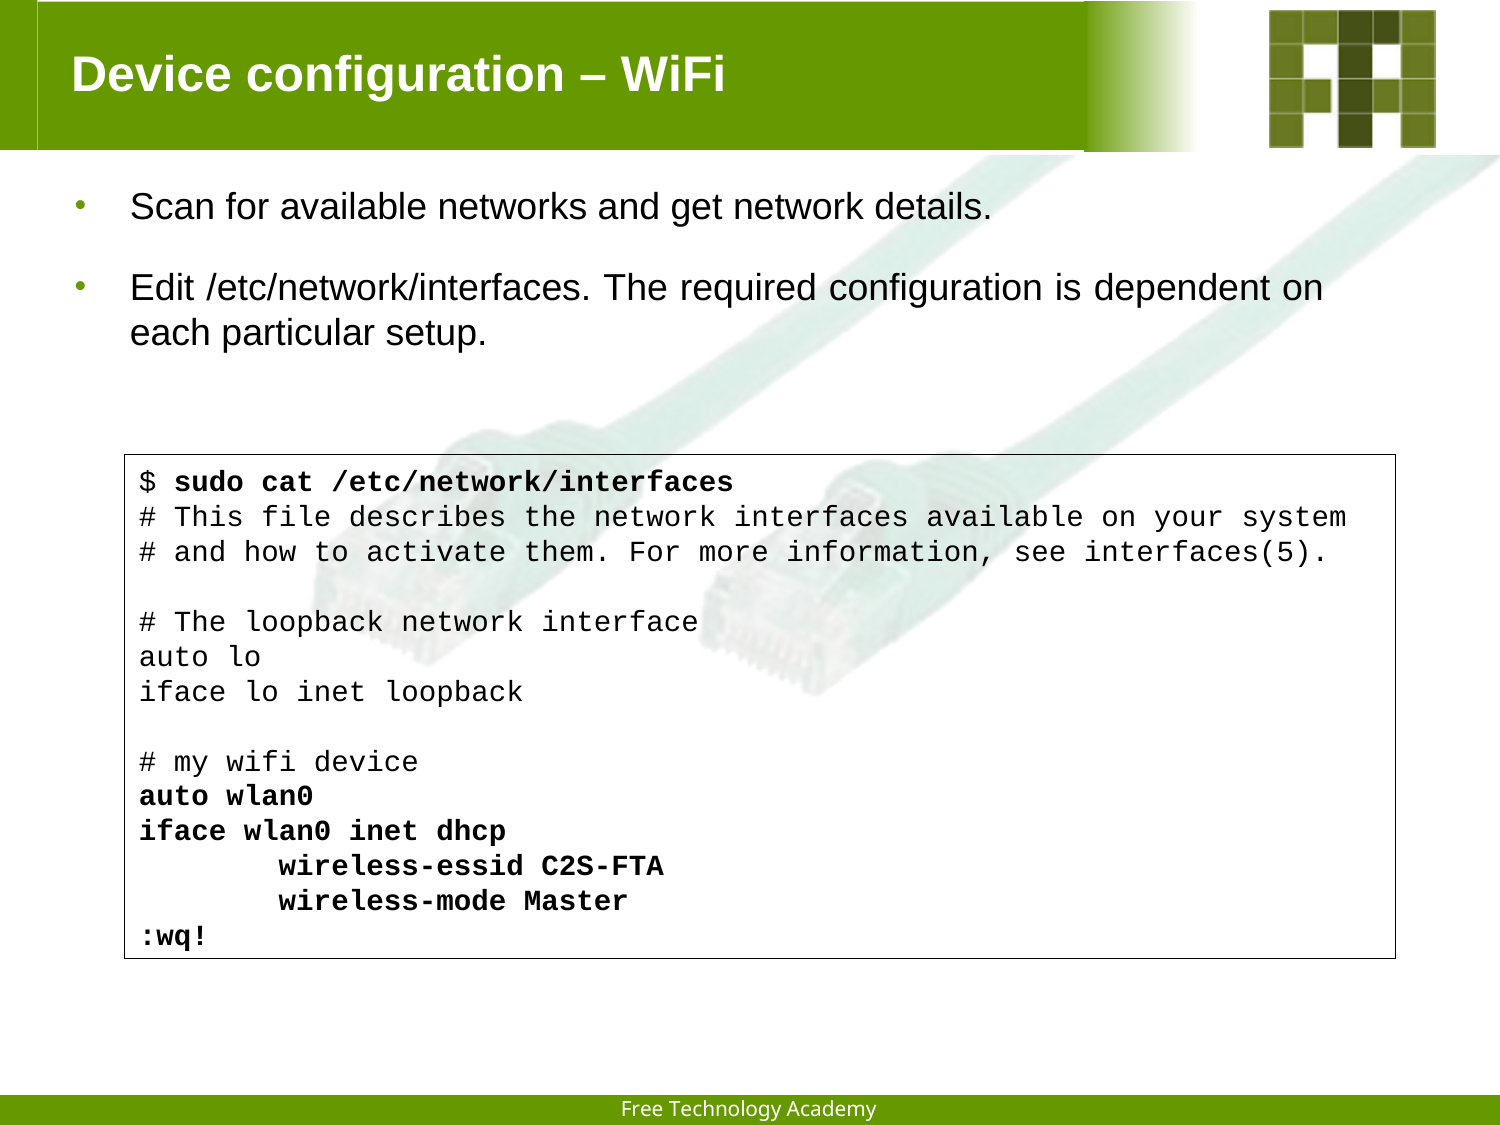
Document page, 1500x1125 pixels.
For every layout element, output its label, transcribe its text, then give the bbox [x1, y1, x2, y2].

title Device configuration – WiFi [56, 1, 1107, 152]
list Scan for available networks and get network details. Edit /etc/network/interfaces. The required configuration is dependent on each particular setup. [59, 174, 1410, 402]
text_box $ sudo cat /etc/network/interfaces # This file describes the network interfaces available on your system # and how to activate them. For more information, see interfaces(5). # The loopback network interface auto lo iface lo inet loopback # my wifi device auto wlan0 iface wlan0 inet dhcp wireless-essid C2S-FTA wireless-mode Master :wq! [124, 454, 1396, 959]
picture [1269, 10, 1436, 148]
